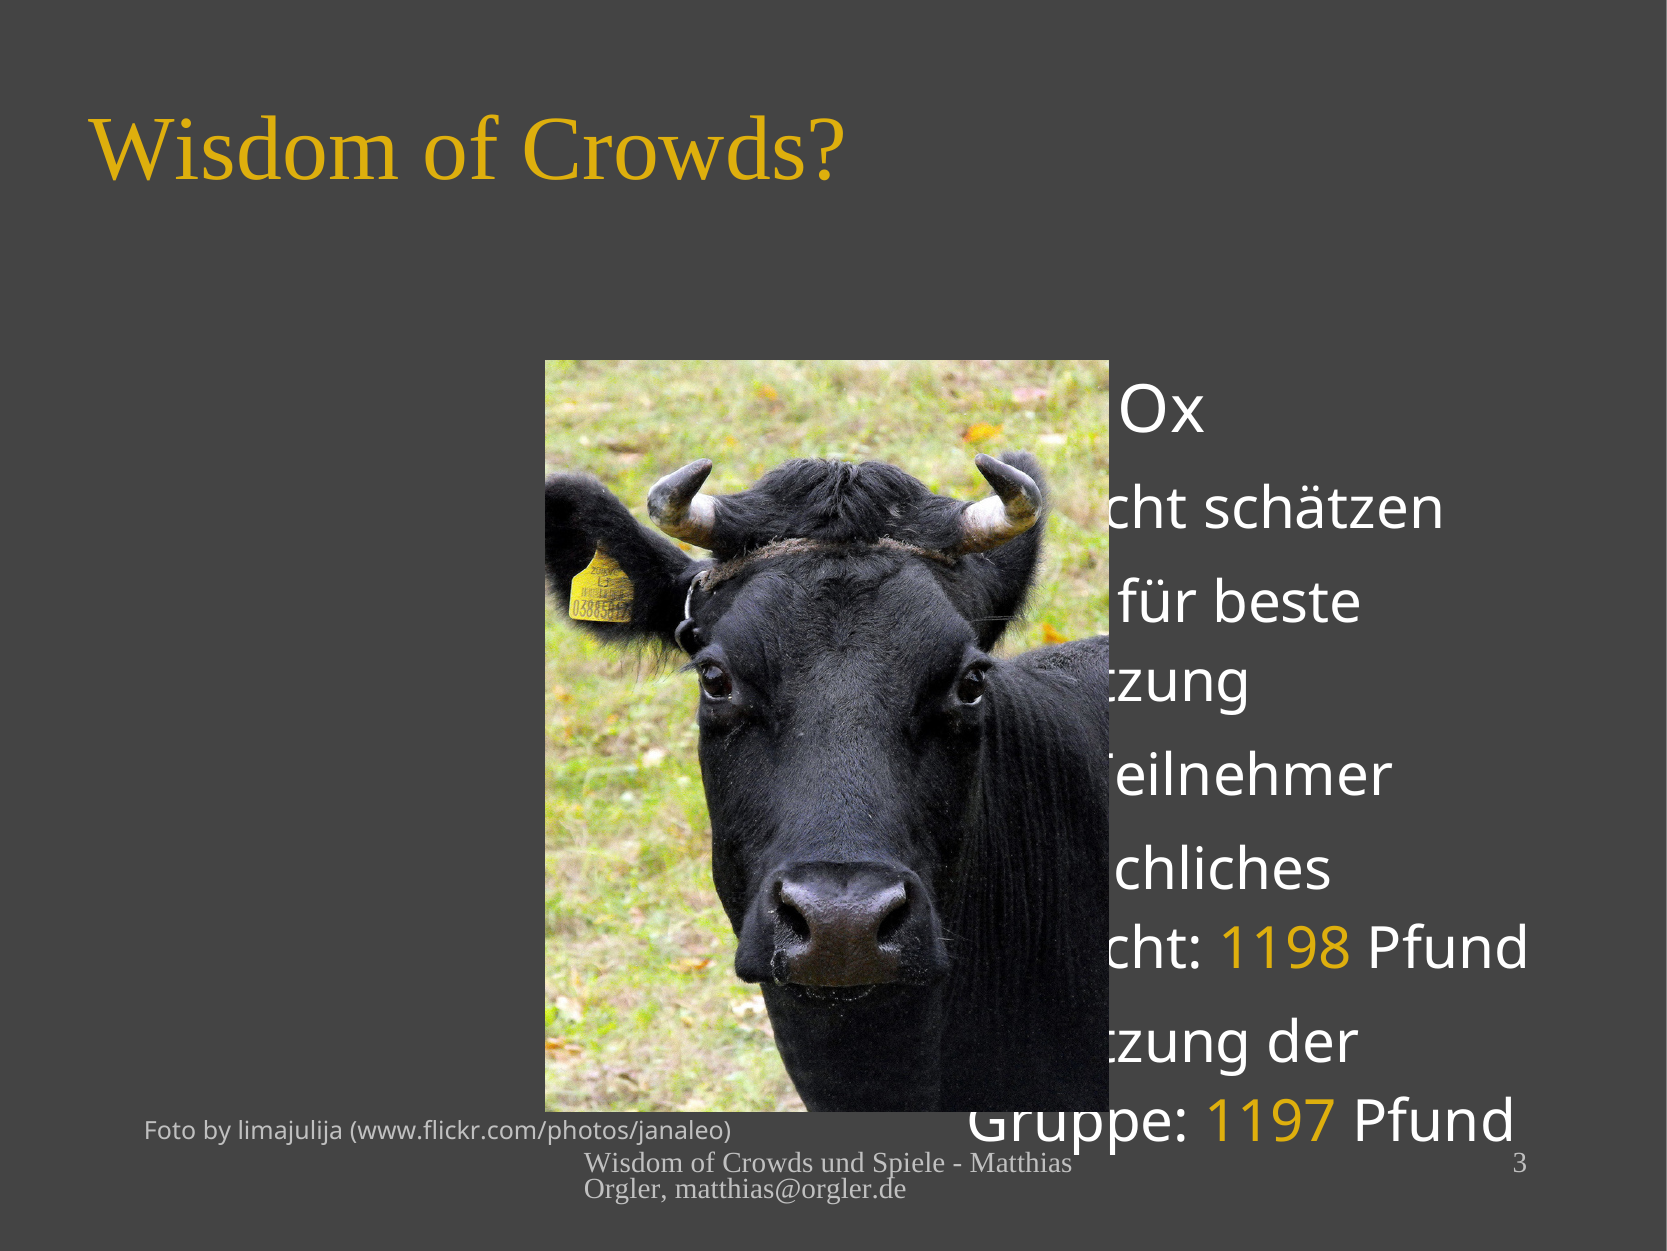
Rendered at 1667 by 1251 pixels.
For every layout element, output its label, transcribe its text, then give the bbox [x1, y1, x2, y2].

picture [0, 0, 1667, 1251]
text_box Foto by limajulija (www.flickr.com/photos/janaleo) [129, 1106, 798, 1152]
title Wisdom of Crowds? [88, 30, 1565, 266]
list Galton's Ox Gewicht schätzen Preis für beste Schätzung 787 Teilnehmer Tatsächliches Gewicht: 1198 Pfund Schätzung der Gruppe: 1197 Pfund [845, 360, 1566, 1148]
